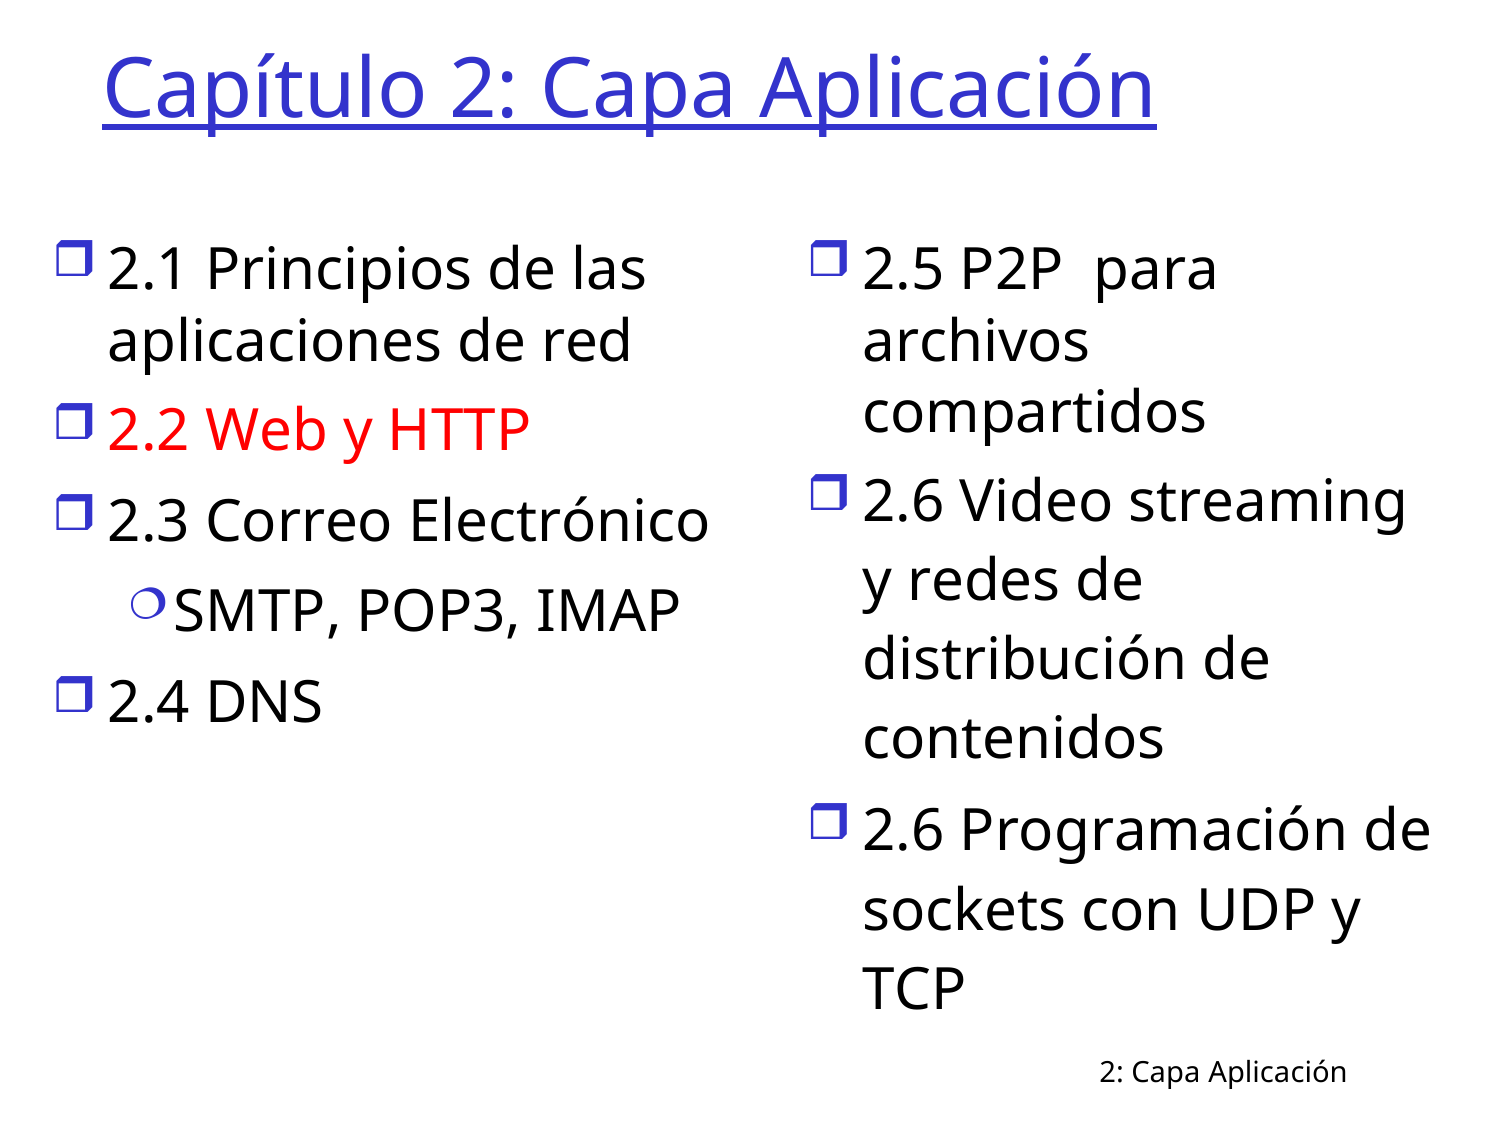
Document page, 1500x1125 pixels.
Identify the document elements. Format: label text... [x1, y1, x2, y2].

title Capítulo 2: Capa Aplicación [87, 23, 1463, 150]
list 2.1 Principios de las aplicaciones de red 2.2 Web y HTTP 2.3 Correo Electrónico SMTP, POP3, IMAP 2.4 DNS [37, 224, 759, 1066]
list 2.5 P2P para archivos compartidos 2.6 Video streaming y redes de distribución de contenidos 2.6 Programación de sockets con UDP y TCP [792, 224, 1464, 1066]
